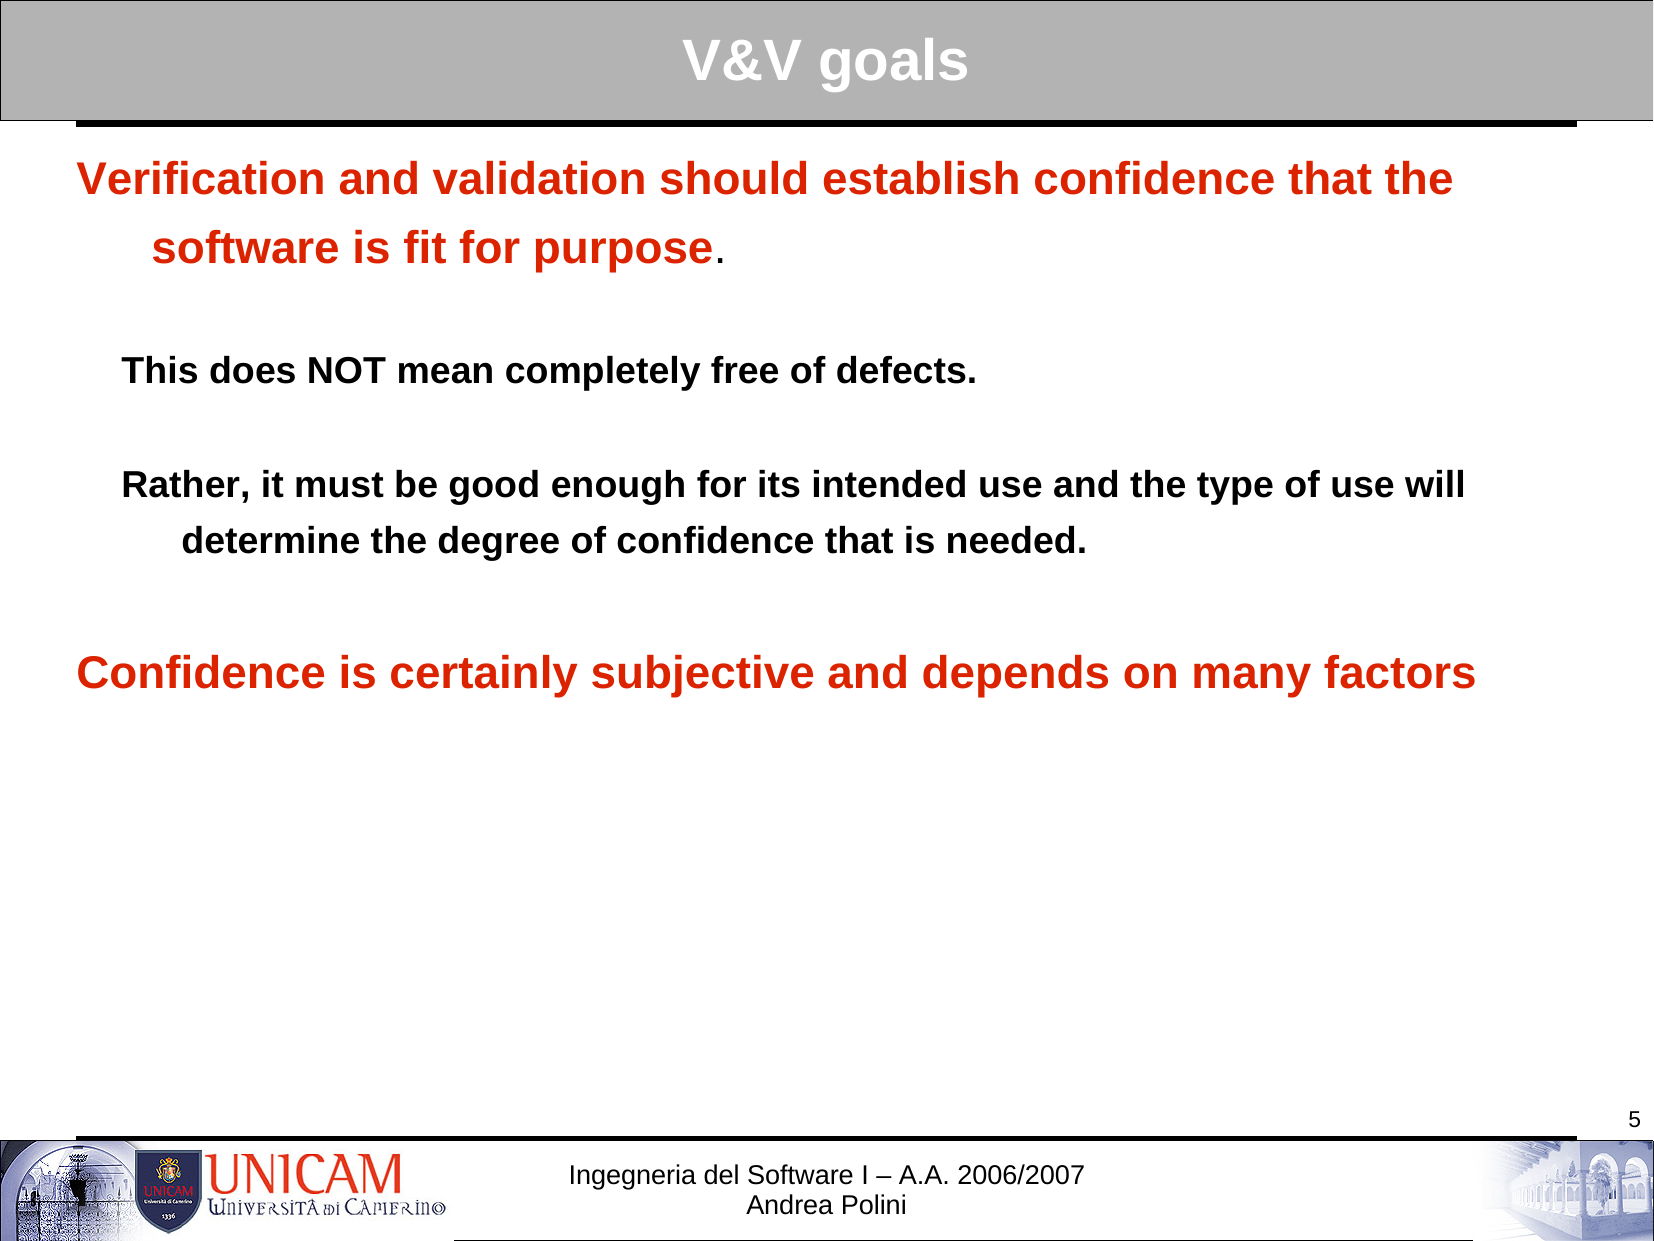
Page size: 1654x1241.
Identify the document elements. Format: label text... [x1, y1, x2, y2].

picture [1473, 1141, 1654, 1241]
title V&V goals [0, 0, 1653, 121]
picture [0, 1141, 454, 1241]
list Verification and validation should establish confidence that the software is fit for purpose. This does NOT mean completely free of defects. Rather, it must be good enough for its intended use and the type of use will determine the degree of confidence that is needed. Confidence is certainly subjective and depends on many factors [76, 152, 1577, 949]
